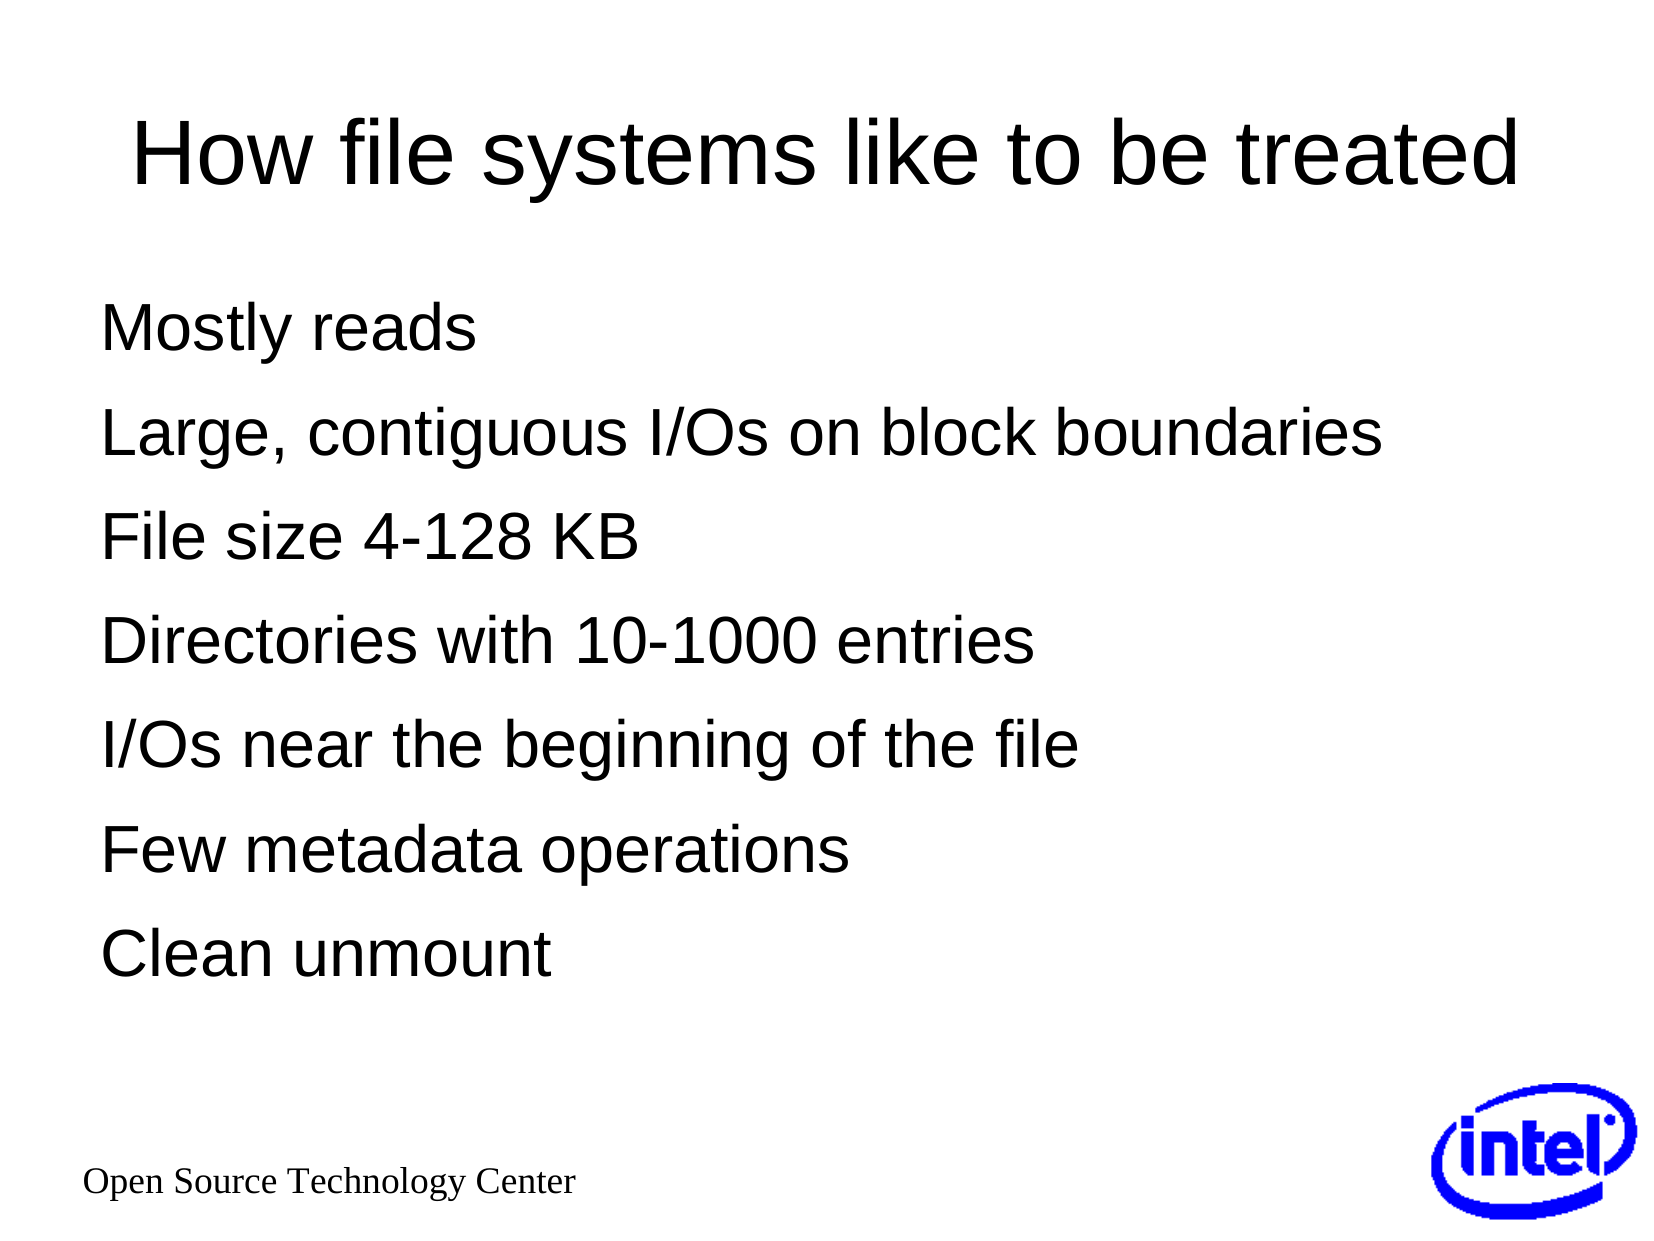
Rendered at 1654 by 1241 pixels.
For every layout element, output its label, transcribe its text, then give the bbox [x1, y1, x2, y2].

title How file systems like to be treated [82, 49, 1571, 257]
picture [1430, 1083, 1639, 1223]
list Mostly reads Large, contiguous I/Os on block boundaries File size 4-128 KB Directories with 10-1000 entries I/Os near the beginning of the file Few metadata operations Clean unmount [82, 290, 1571, 1109]
